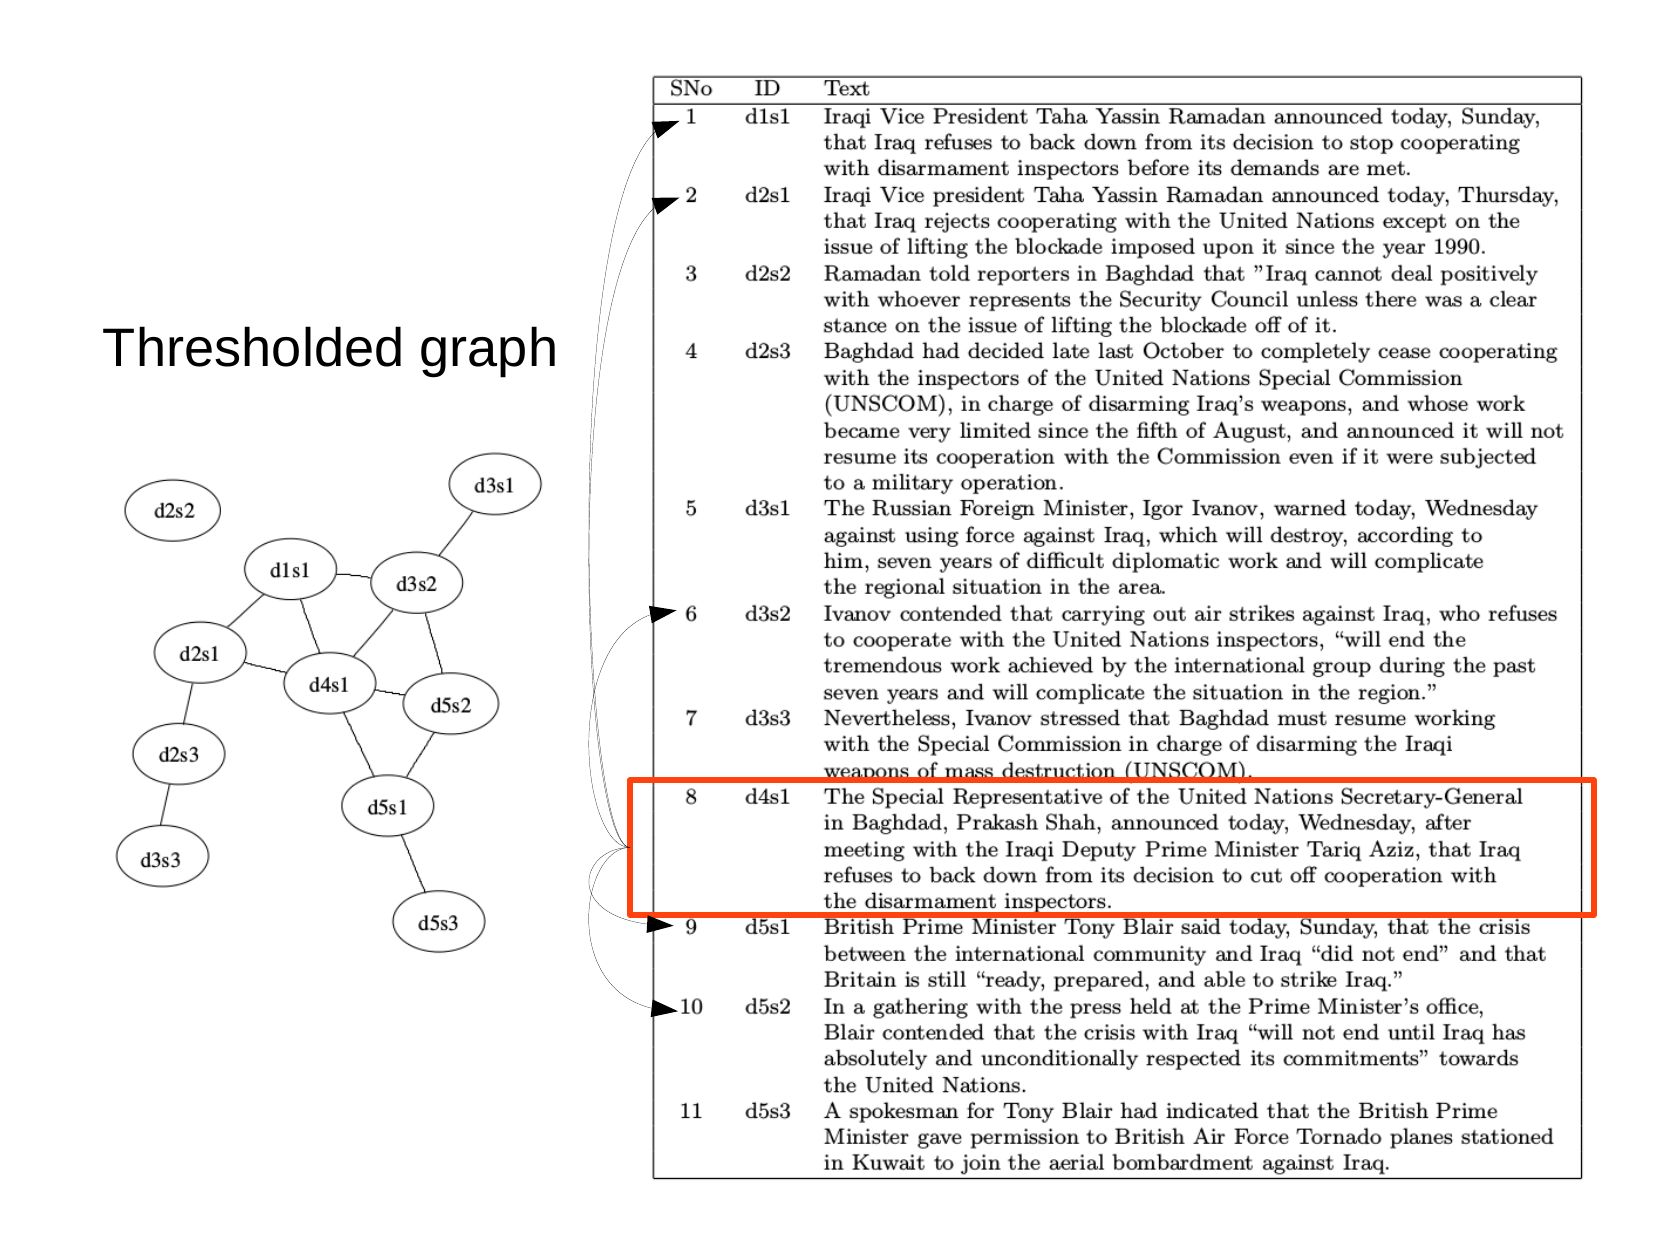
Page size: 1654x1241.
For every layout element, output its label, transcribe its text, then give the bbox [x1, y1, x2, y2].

picture [648, 918, 1588, 1185]
picture [73, 449, 556, 961]
text_box Thresholded graph [88, 310, 575, 386]
picture [648, 783, 1588, 912]
picture [648, 72, 1588, 777]
